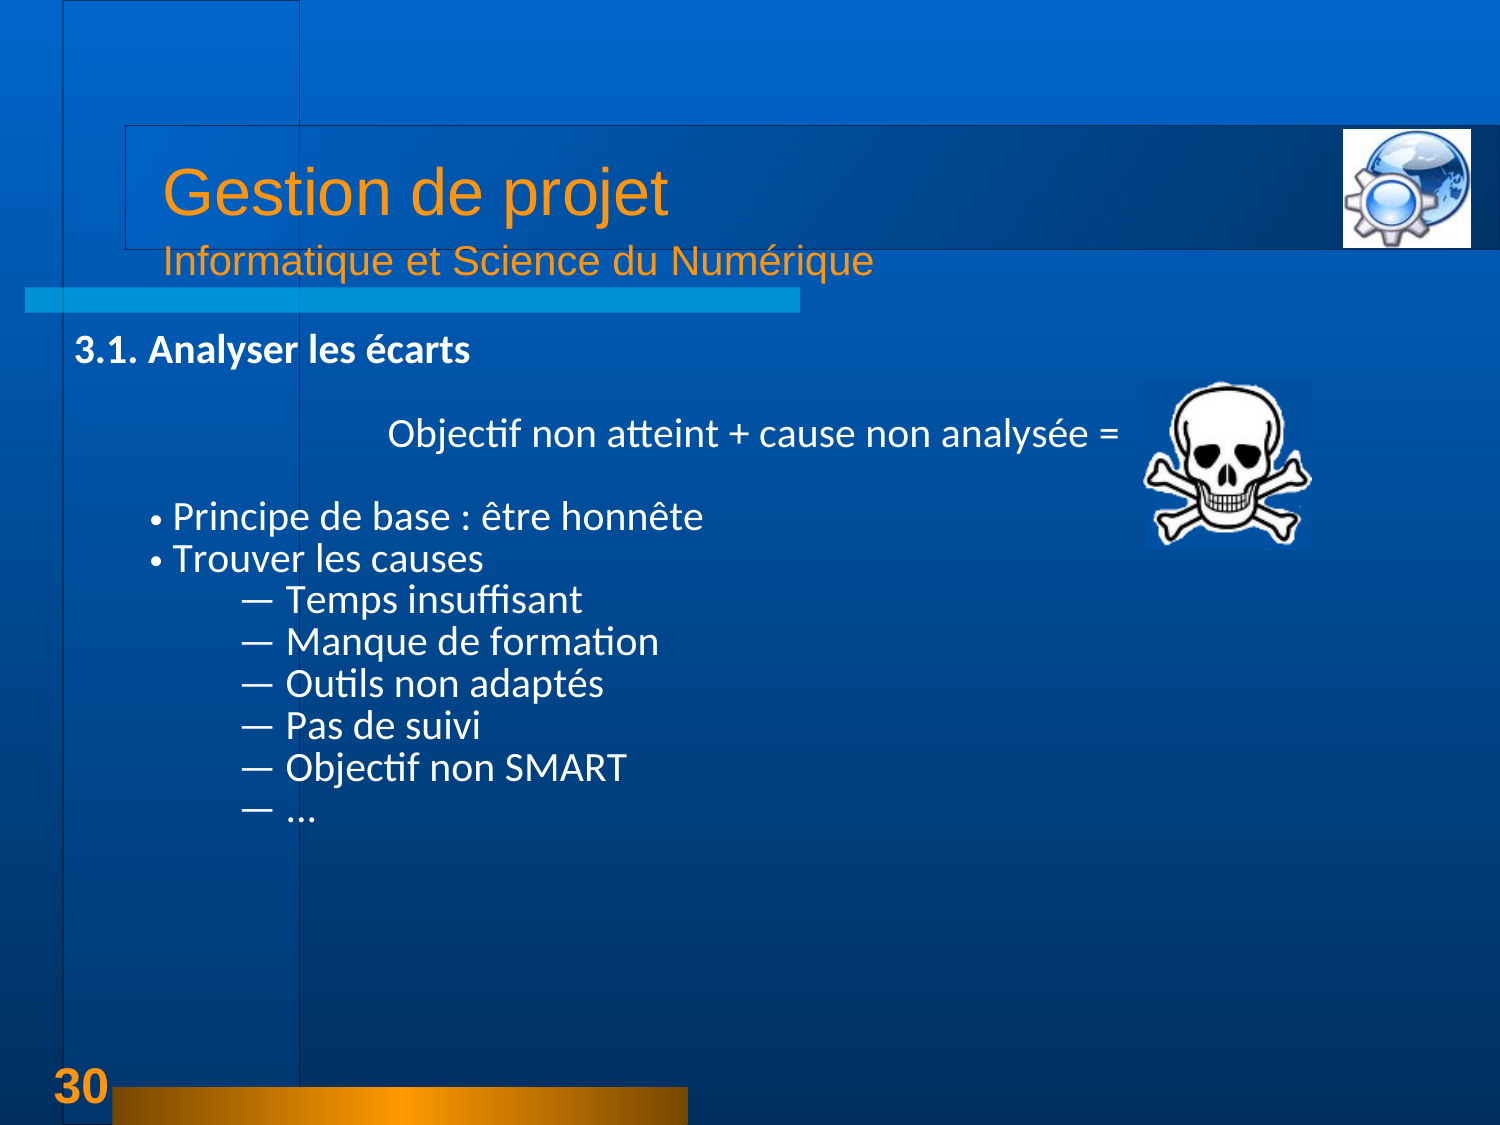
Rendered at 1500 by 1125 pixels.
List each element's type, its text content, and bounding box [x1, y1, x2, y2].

text_box 3.1. Analyser les écarts Objectif non atteint + cause non analysée = Principe de base : être honnête Trouver les causes — Temps insuffisant — Manque de formation — Outils non adaptés — Pas de suivi — Objectif non SMART — ... [59, 324, 1477, 1106]
picture [1343, 129, 1471, 248]
picture [1143, 380, 1312, 550]
